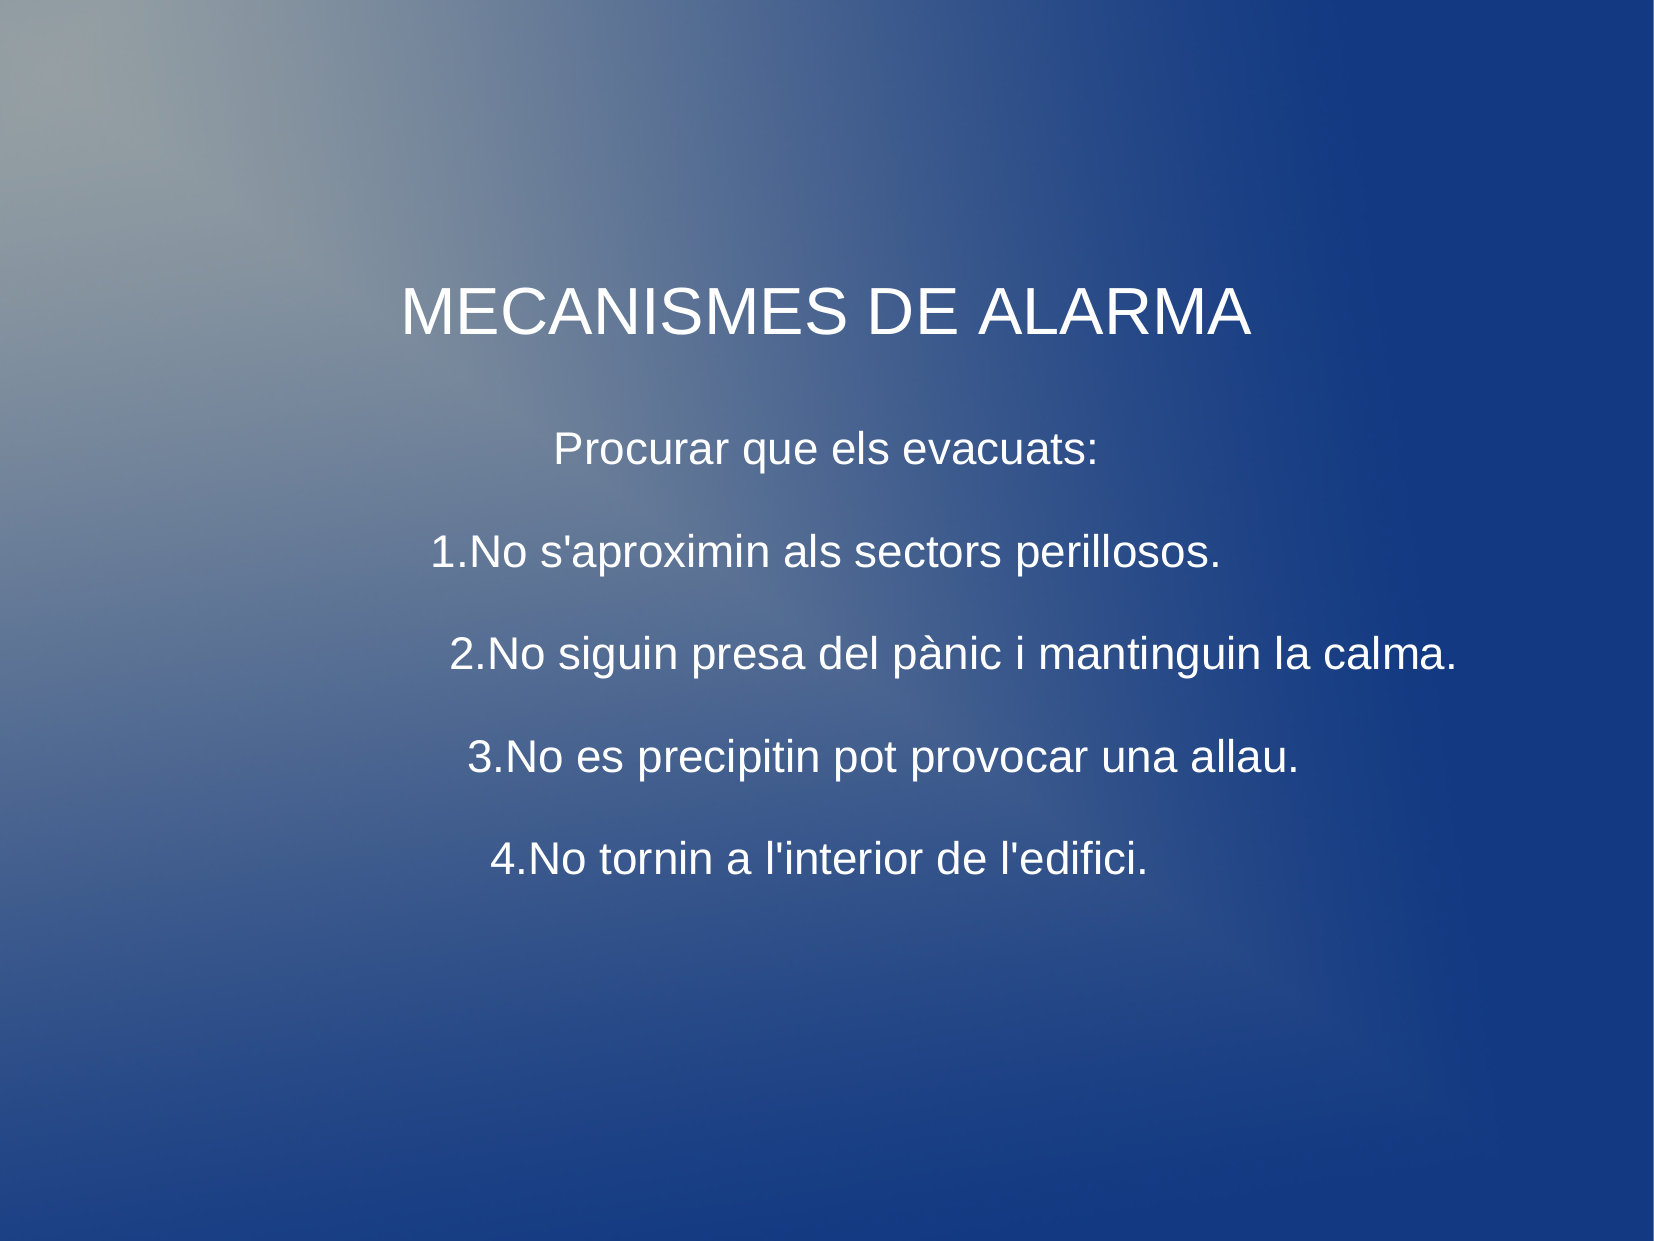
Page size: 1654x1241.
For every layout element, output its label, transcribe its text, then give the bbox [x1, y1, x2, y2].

subtitle MECANISMES DE ALARMA Procurar que els evacuats: 1.No s'aproximin als sectors perillosos. 2.No siguin presa del pànic i mantinguin la calma. 3.No es precipitin pot provocar una allau. 4.No tornin a l'interior de l'edifici. [82, 49, 1571, 1109]
picture [0, 0, 1654, 1241]
